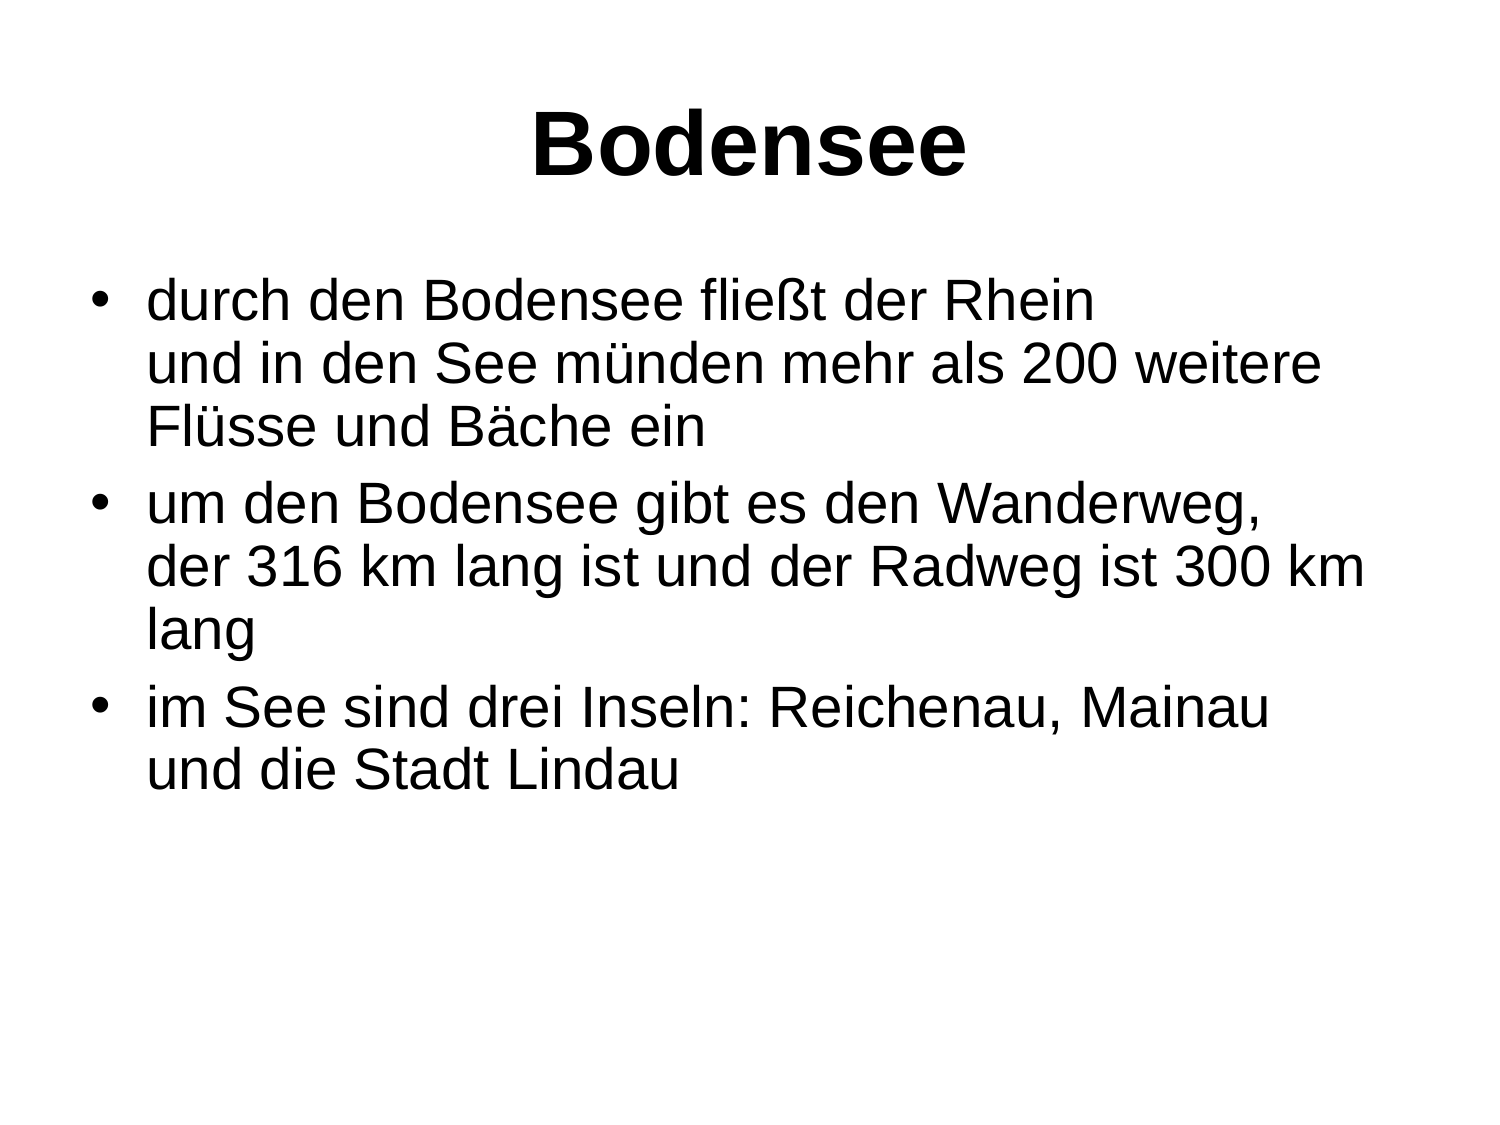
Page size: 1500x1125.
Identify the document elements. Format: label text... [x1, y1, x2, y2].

title Bodensee [75, 45, 1426, 233]
list durch den Bodensee fließt der Rhein und in den See münden mehr als 200 weitere Flüsse und Bäche ein um den Bodensee gibt es den Wanderweg, der 316 km lang ist und der Radweg ist 300 km lang im See sind drei Inseln: Reichenau, Mainau und die Stadt Lindau [75, 262, 1426, 1006]
